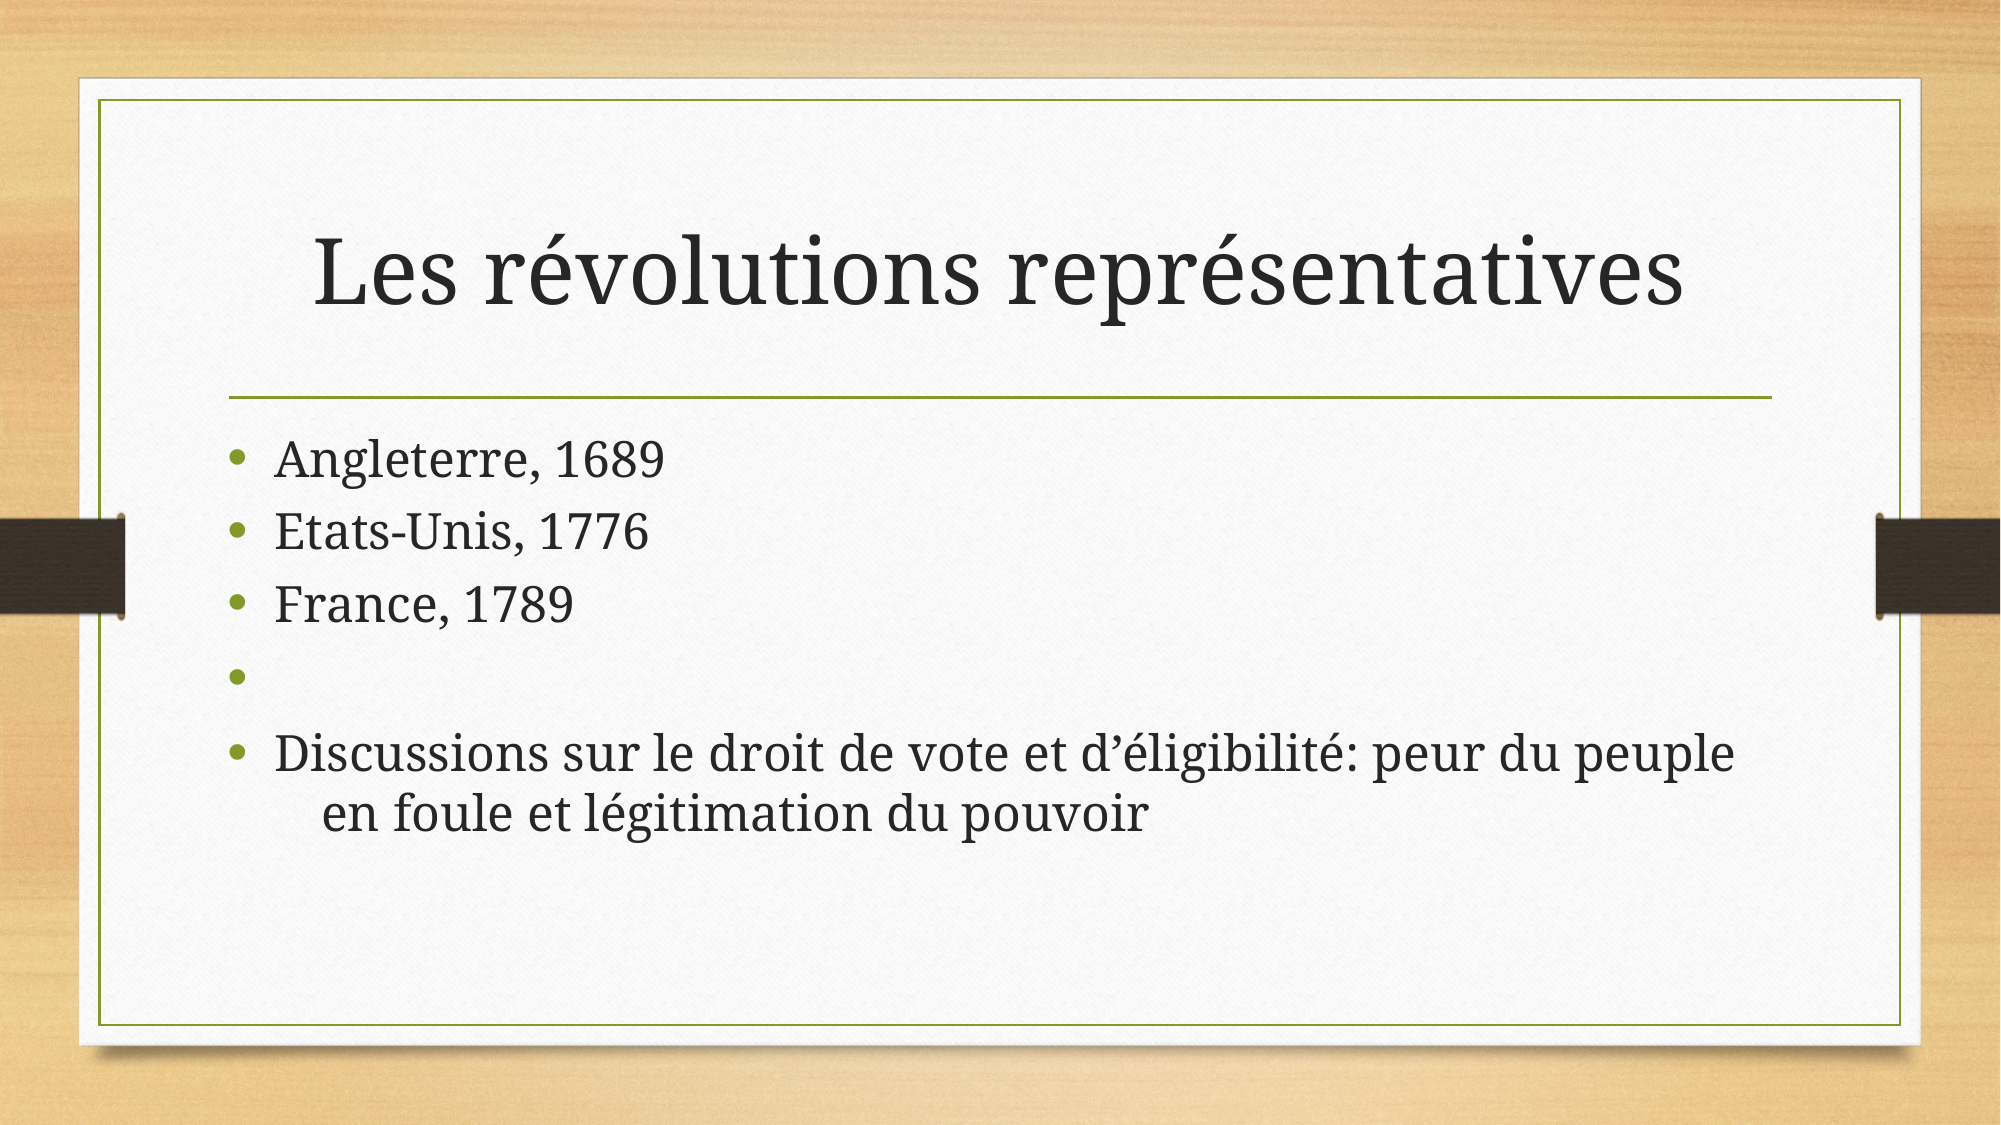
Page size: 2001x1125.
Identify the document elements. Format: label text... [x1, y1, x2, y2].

list Angleterre, 1689 Etats-Unis, 1776 France, 1789 Discussions sur le droit de vote et d’éligibilité: peur du peuple en foule et légitimation du pouvoir [212, 419, 1788, 964]
title Les révolutions représentatives [212, 161, 1788, 376]
